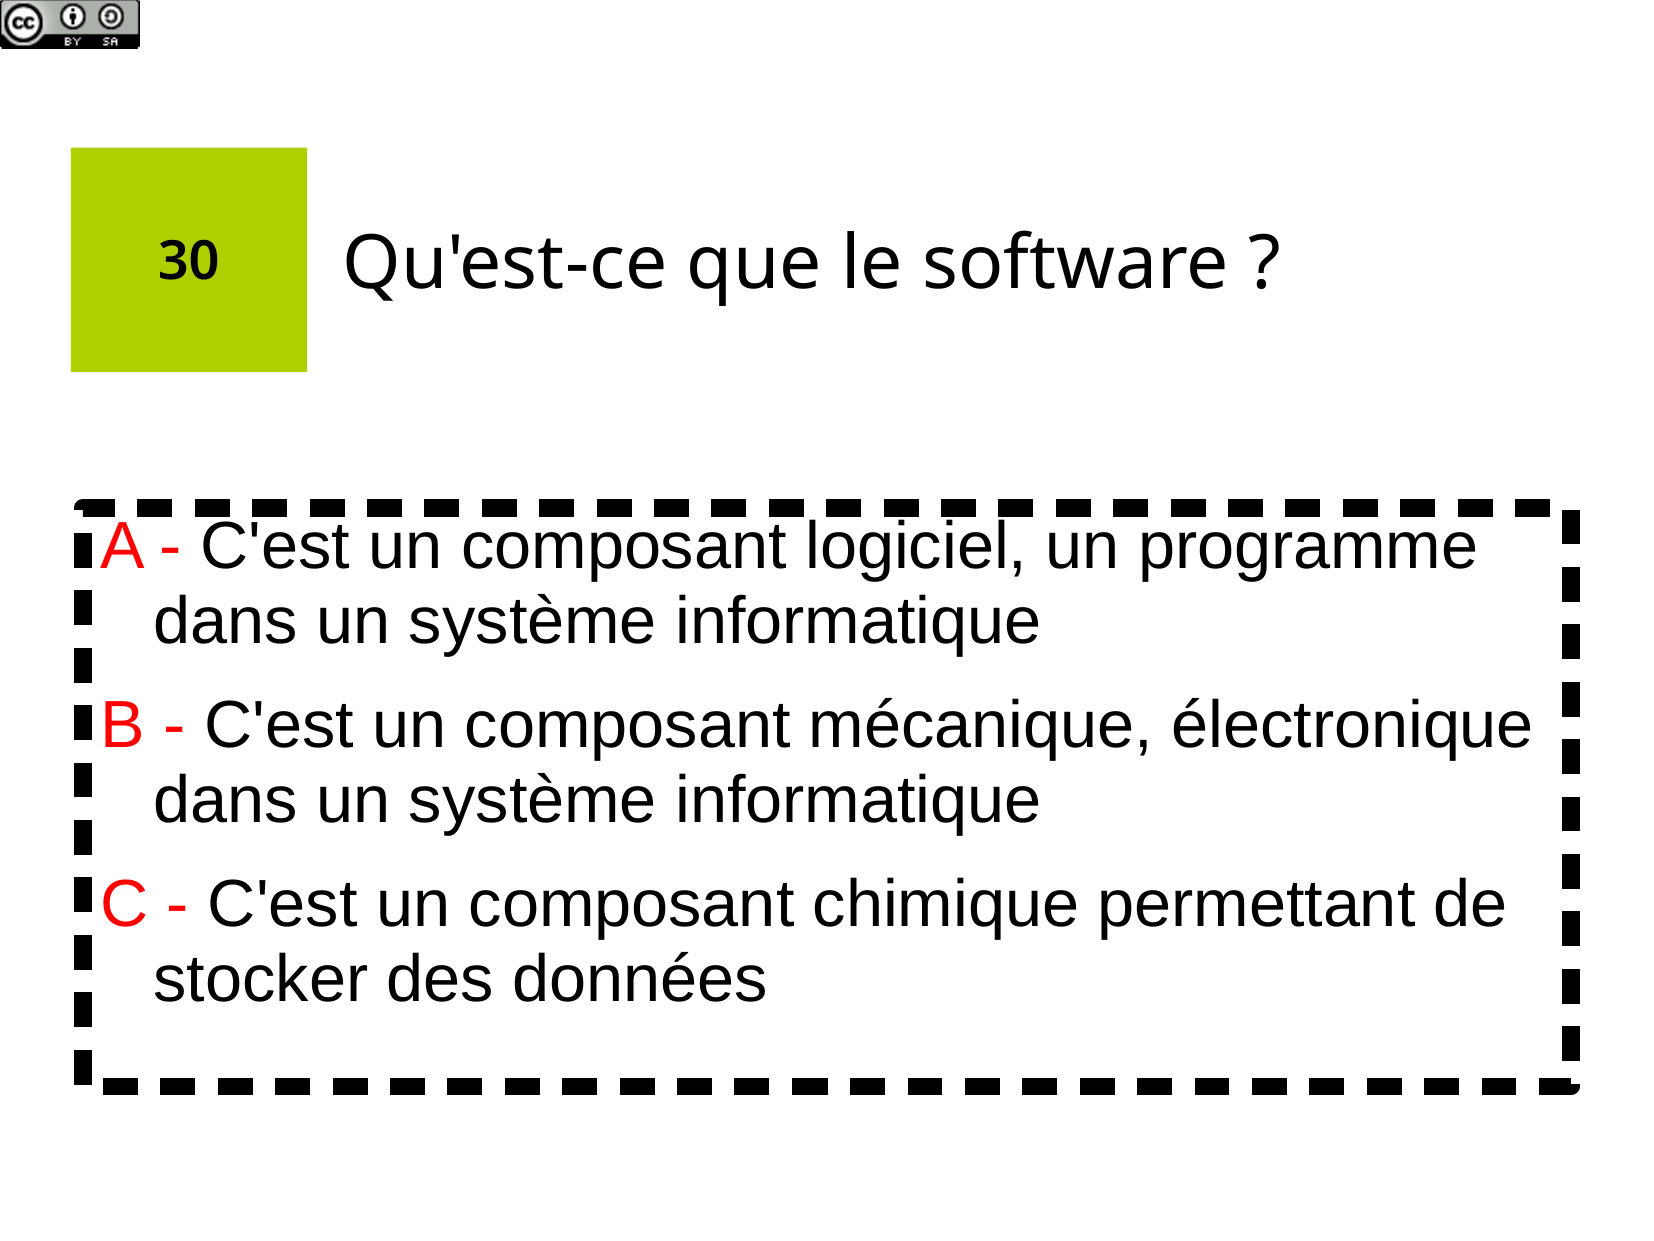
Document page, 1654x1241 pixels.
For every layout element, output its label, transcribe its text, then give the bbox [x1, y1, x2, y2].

title Qu'est-ce que le software ? [342, 59, 1571, 461]
picture [0, 0, 140, 49]
list C'est un composant logiciel, un programme dans un système informatique C'est un composant mécanique, électronique dans un système informatique C'est un composant chimique permettant de stocker des données [82, 507, 1571, 1087]
